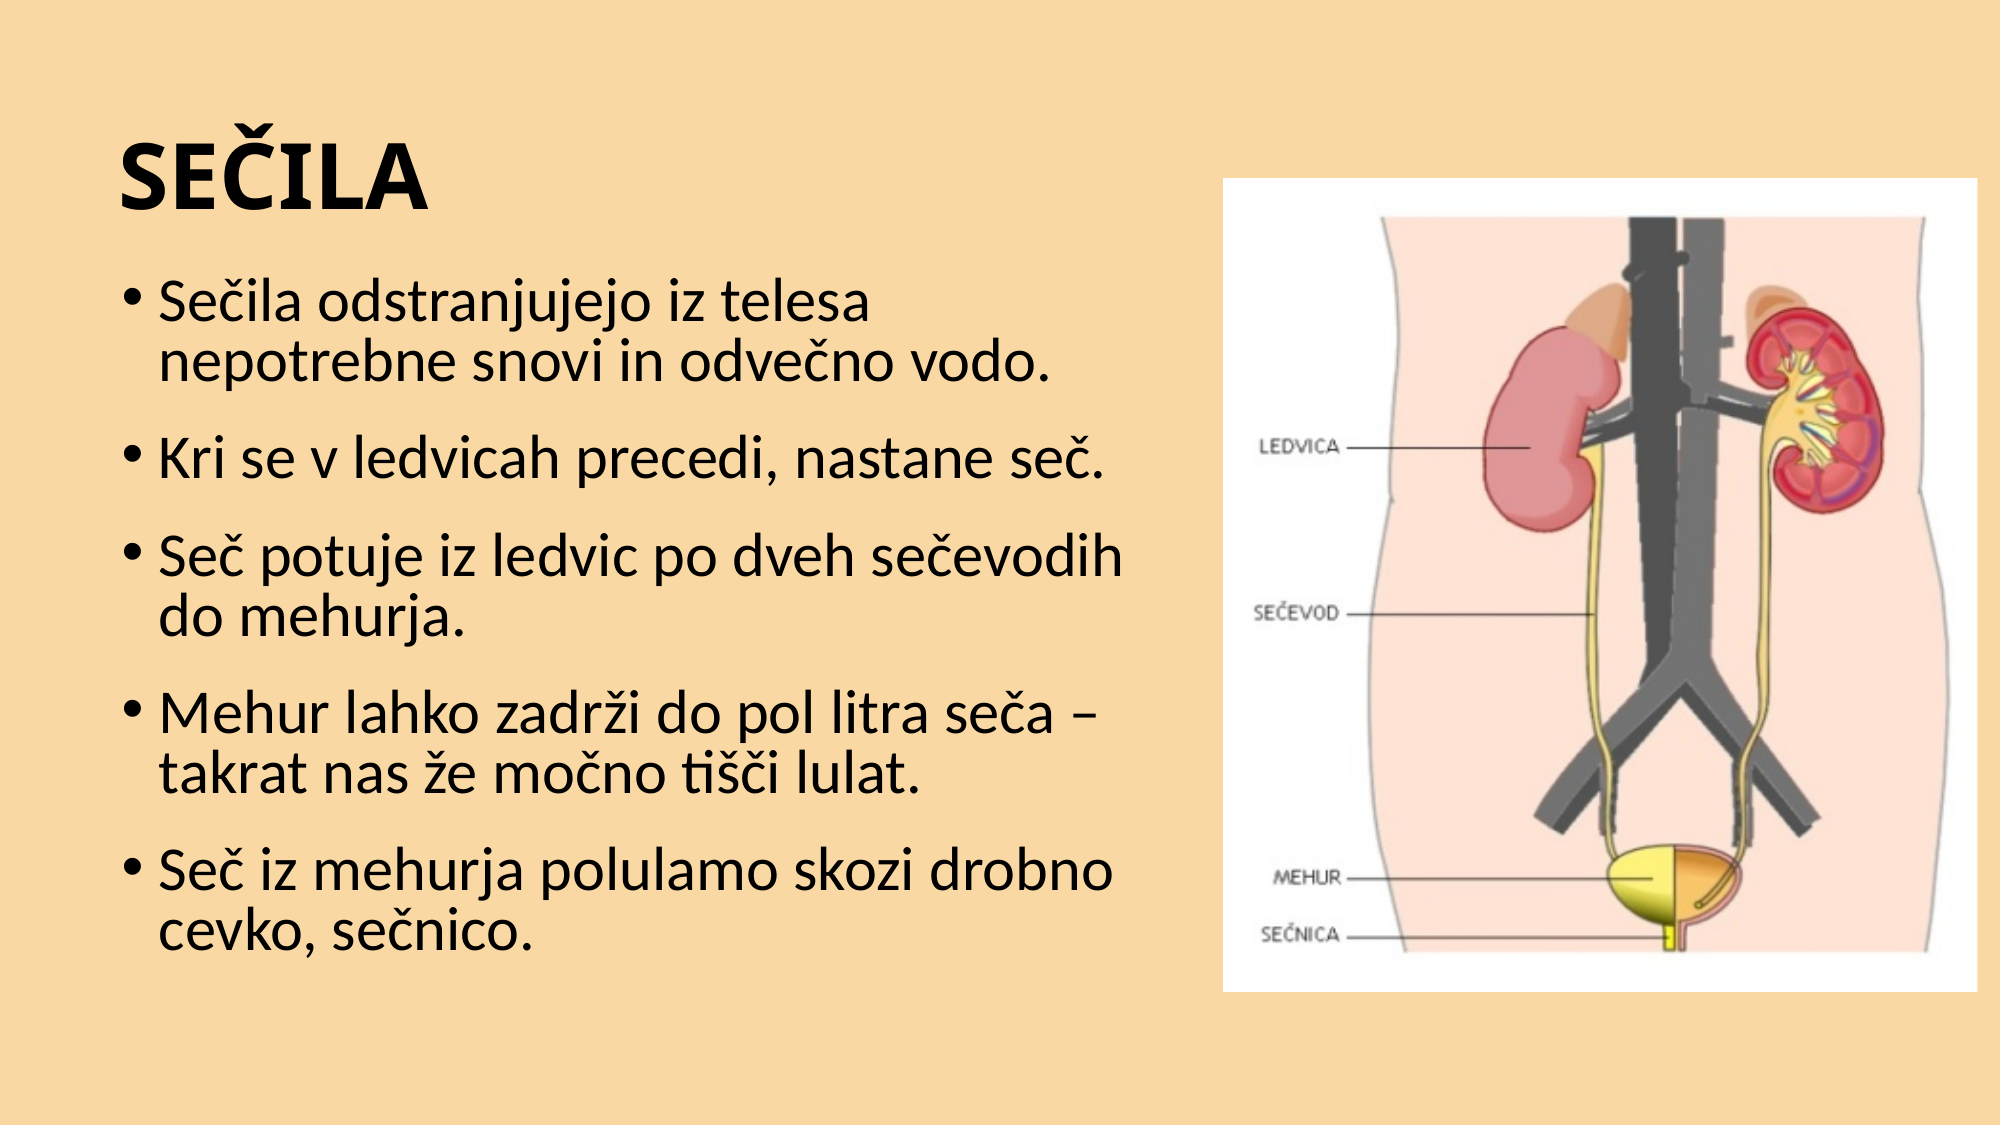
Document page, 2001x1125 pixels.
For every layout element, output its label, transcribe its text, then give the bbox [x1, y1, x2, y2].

title SEČILA [103, 41, 1184, 317]
list Sečila odstranjujejo iz telesa nepotrebne snovi in odvečno vodo. Kri se v ledvicah precedi, nastane seč. Seč potuje iz ledvic po dveh sečevodih do mehurja. Mehur lahko zadrži do pol litra seča – takrat nas že močno tišči lulat. Seč iz mehurja polulamo skozi drobno cevko, sečnico. [106, 265, 1187, 1054]
picture [1213, 178, 1978, 1011]
